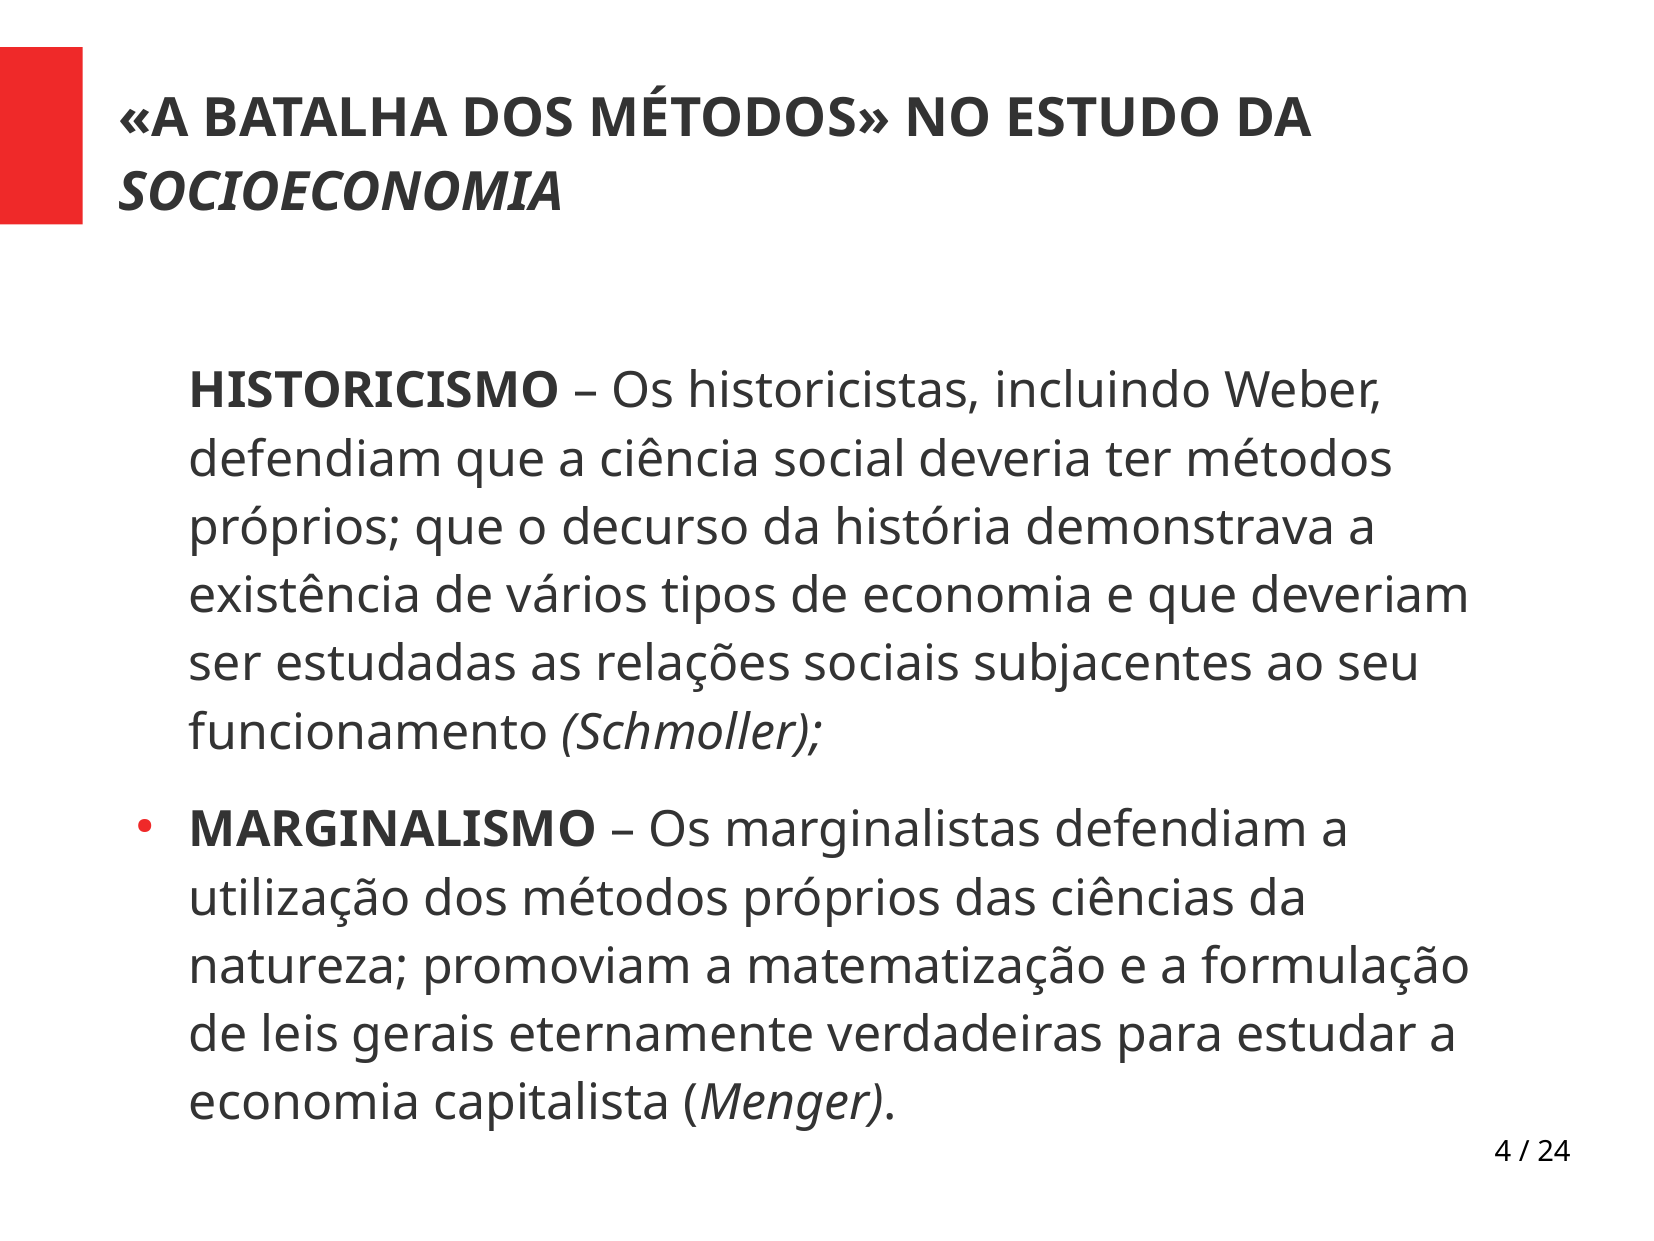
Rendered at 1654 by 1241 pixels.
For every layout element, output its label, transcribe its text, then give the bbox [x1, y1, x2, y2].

title «A BATALHA DOS MÉTODOS» NO ESTUDO DA SOCIOECONOMIA [118, 49, 1571, 257]
list HISTORICISMO – Os historicistas, incluindo Weber, defendiam que a ciência social deveria ter métodos próprios; que o decurso da história demonstrava a existência de vários tipos de economia e que deveriam ser estudadas as relações sociais subjacentes ao seu funcionamento (Schmoller); MARGINALISMO – Os marginalistas defendiam a utilização dos métodos próprios das ciências da natureza; promoviam a matematização e a formulação de leis gerais eternamente verdadeiras para estudar a economia capitalista (Menger). [118, 354, 1536, 1074]
